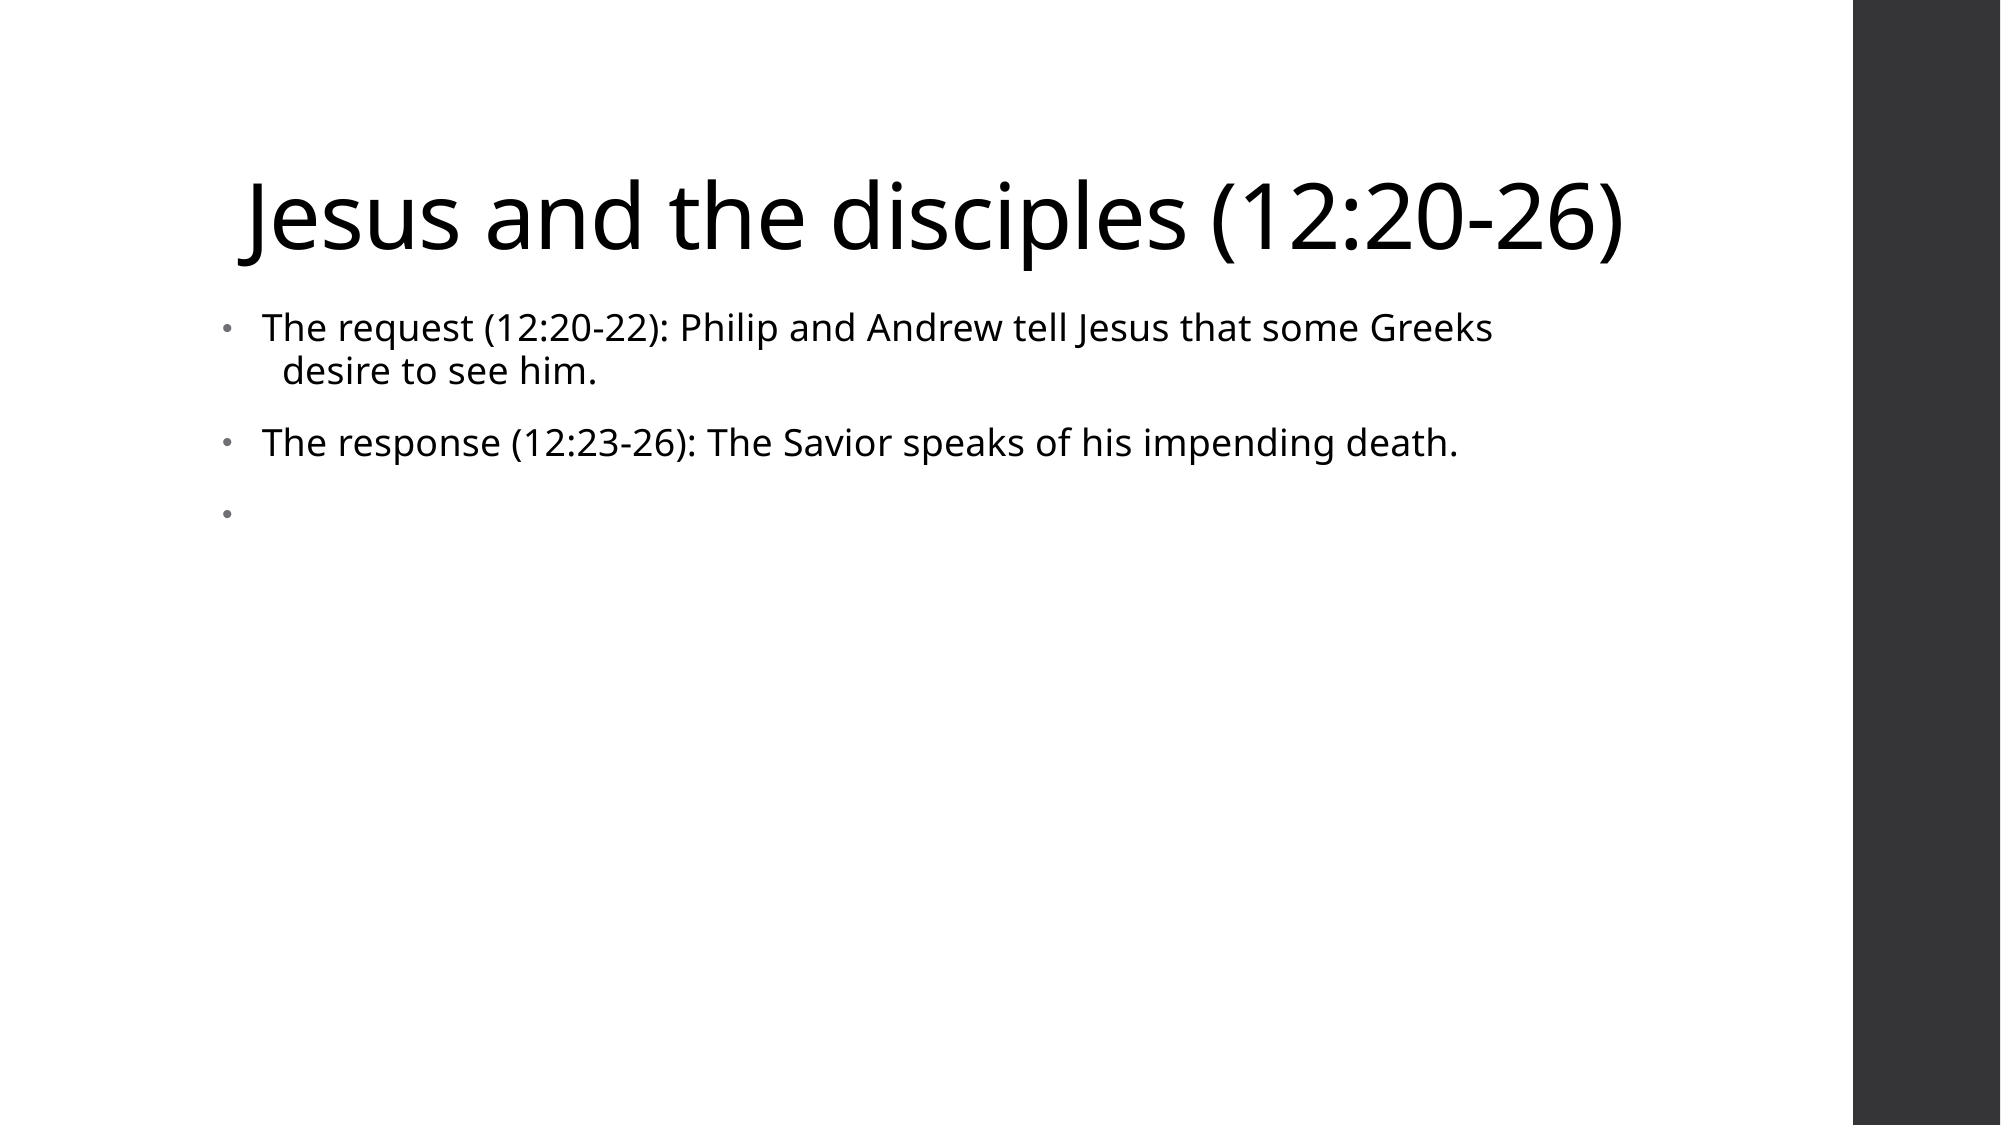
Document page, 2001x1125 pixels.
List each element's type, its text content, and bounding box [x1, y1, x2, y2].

list The request (12:20-22): Philip and Andrew tell Jesus that some Greeks desire to see him. The response (12:23-26): The Savior speaks of his impending death. [206, 299, 1617, 1014]
title Jesus and the disciples (12:20-26) [206, 60, 1797, 278]
